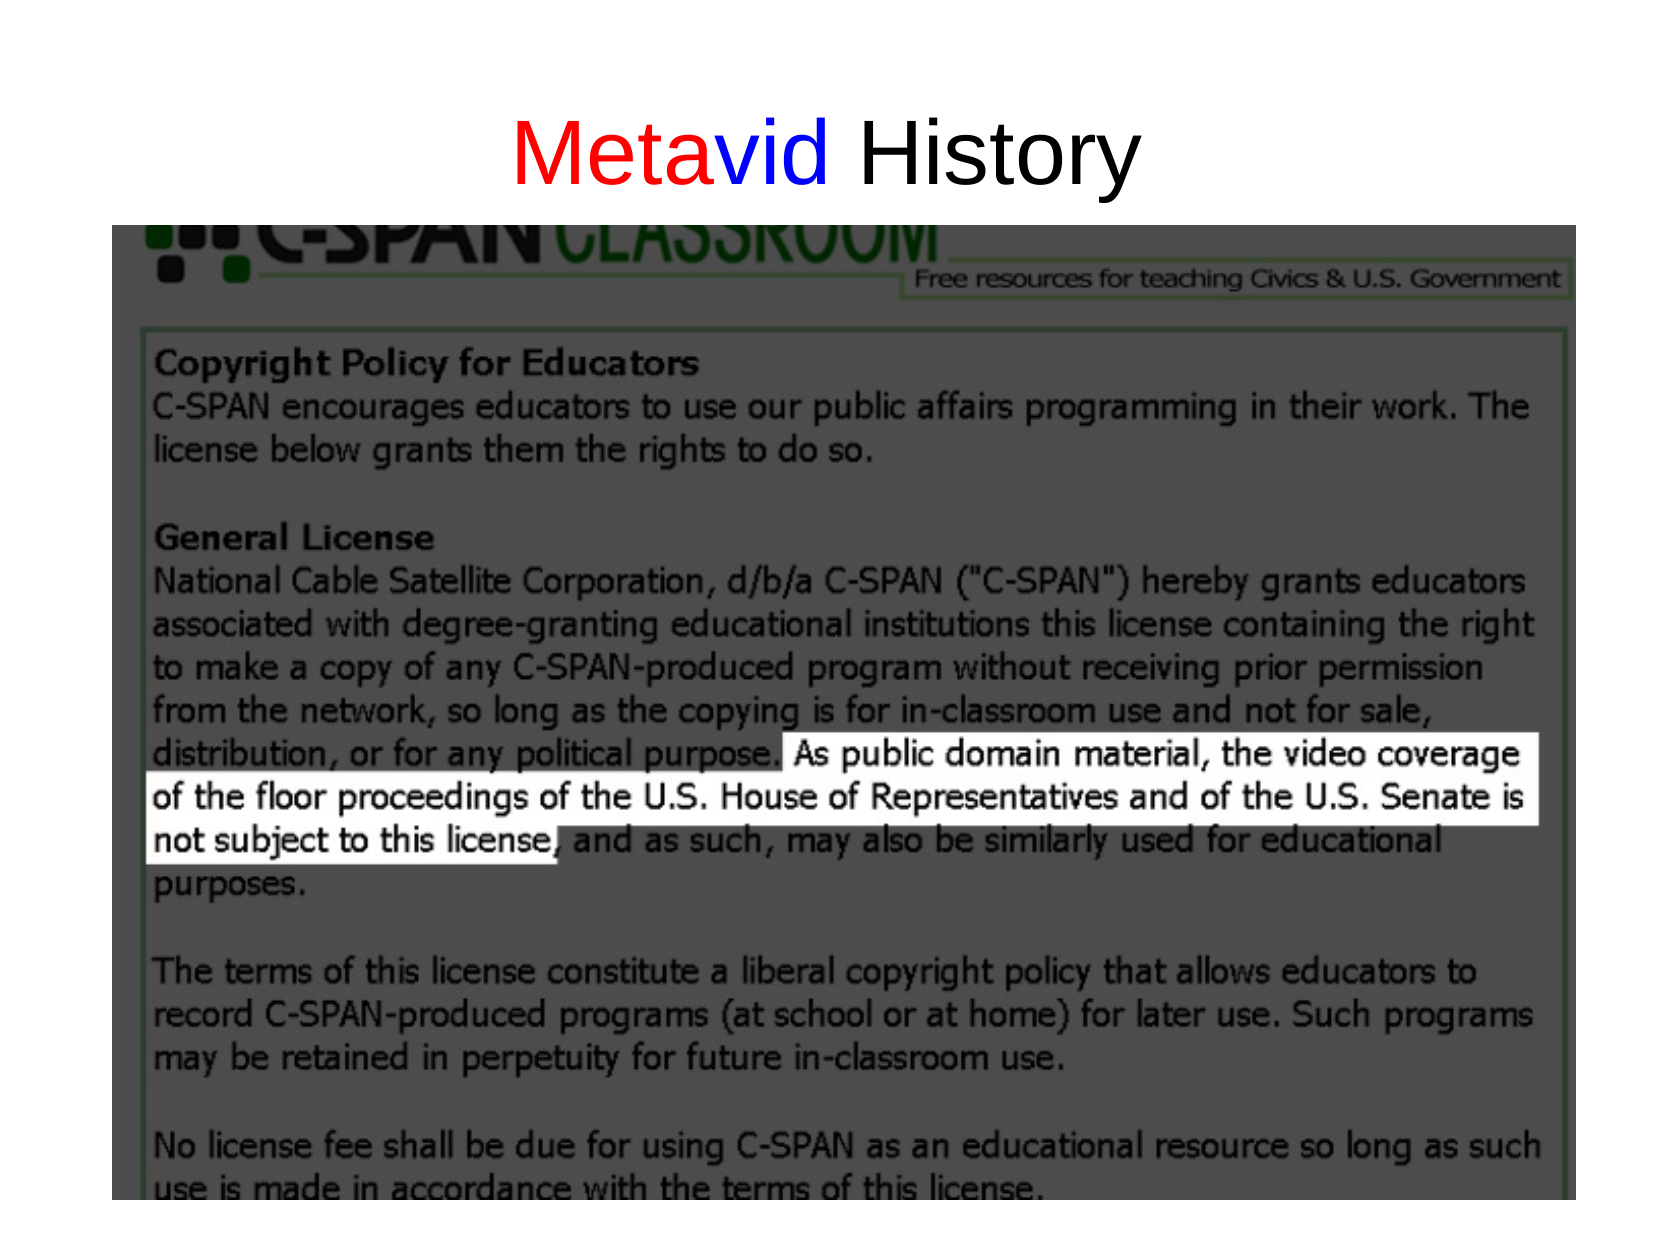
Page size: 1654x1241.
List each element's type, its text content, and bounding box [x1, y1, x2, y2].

title Metavid History [82, 56, 1571, 250]
picture [112, 225, 1576, 1201]
